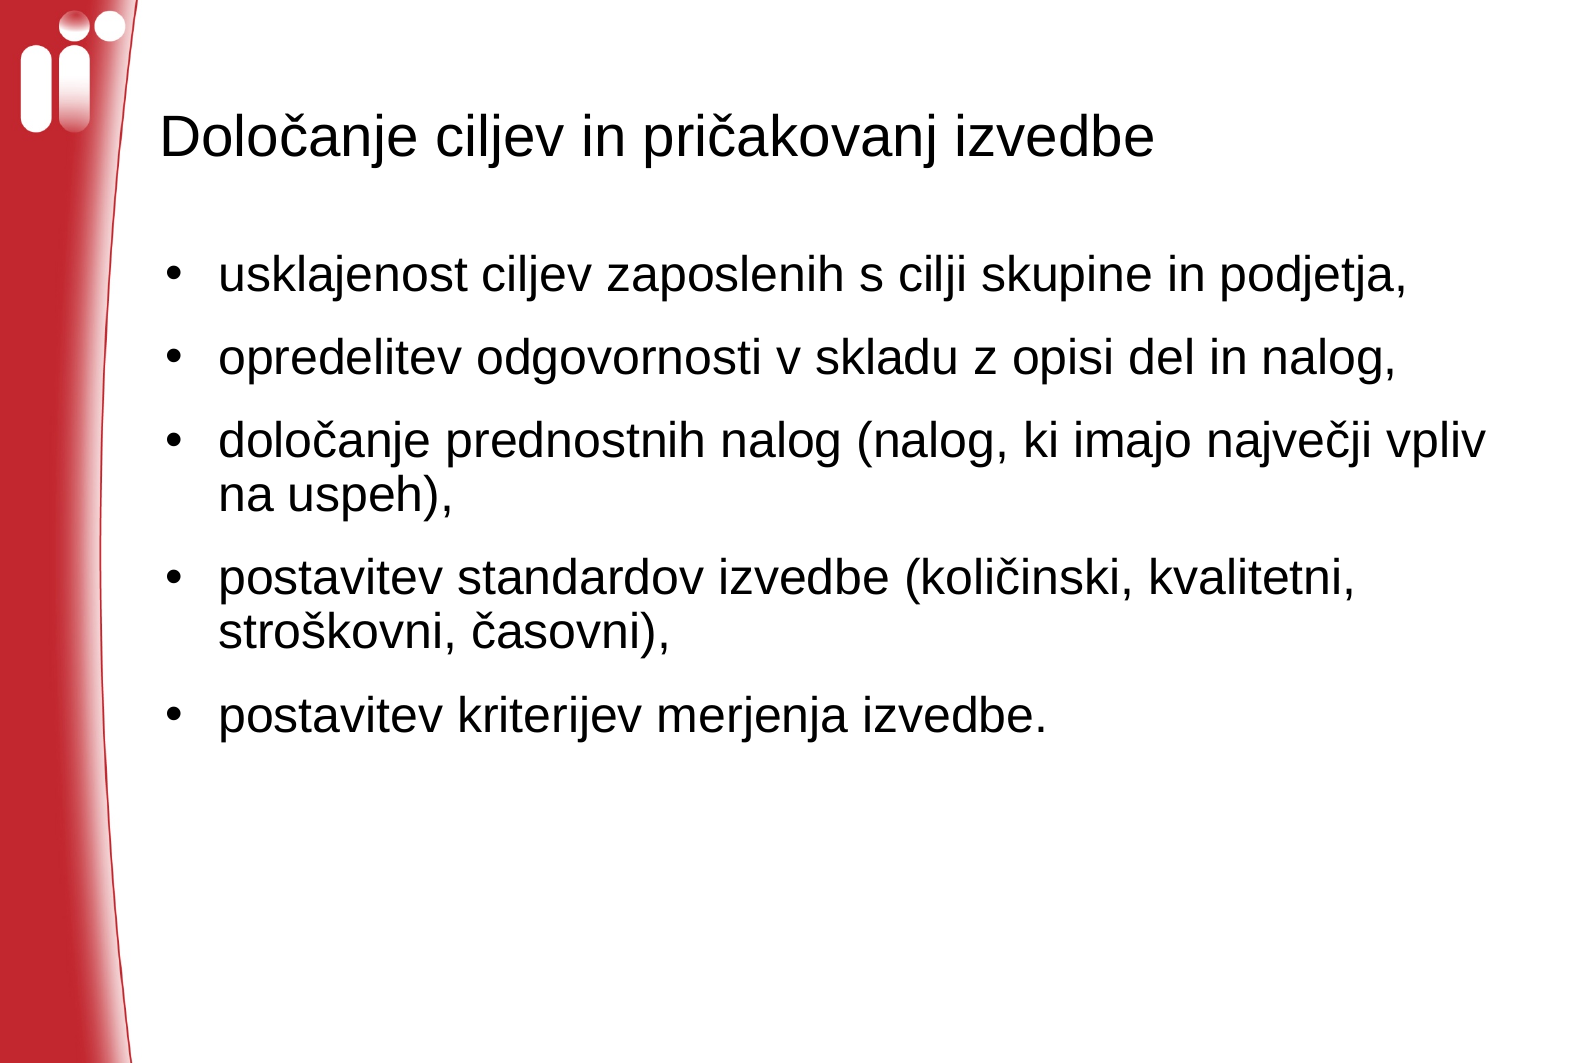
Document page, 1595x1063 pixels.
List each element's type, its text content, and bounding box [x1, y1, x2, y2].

picture [0, 0, 1414, 1063]
title Določanje ciljev in pričakovanj izvedbe [159, 22, 1515, 248]
list usklajenost ciljev zaposlenih s cilji skupine in podjetja, opredelitev odgovornosti v skladu z opisi del in nalog, določanje prednostnih nalog (nalog, ki imajo največji vpliv na uspeh), postavitev standardov izvedbe (količinski, kvalitetni, stroškovni, časovni), postavitev kriterijev merjenja izvedbe. [147, 248, 1515, 1063]
